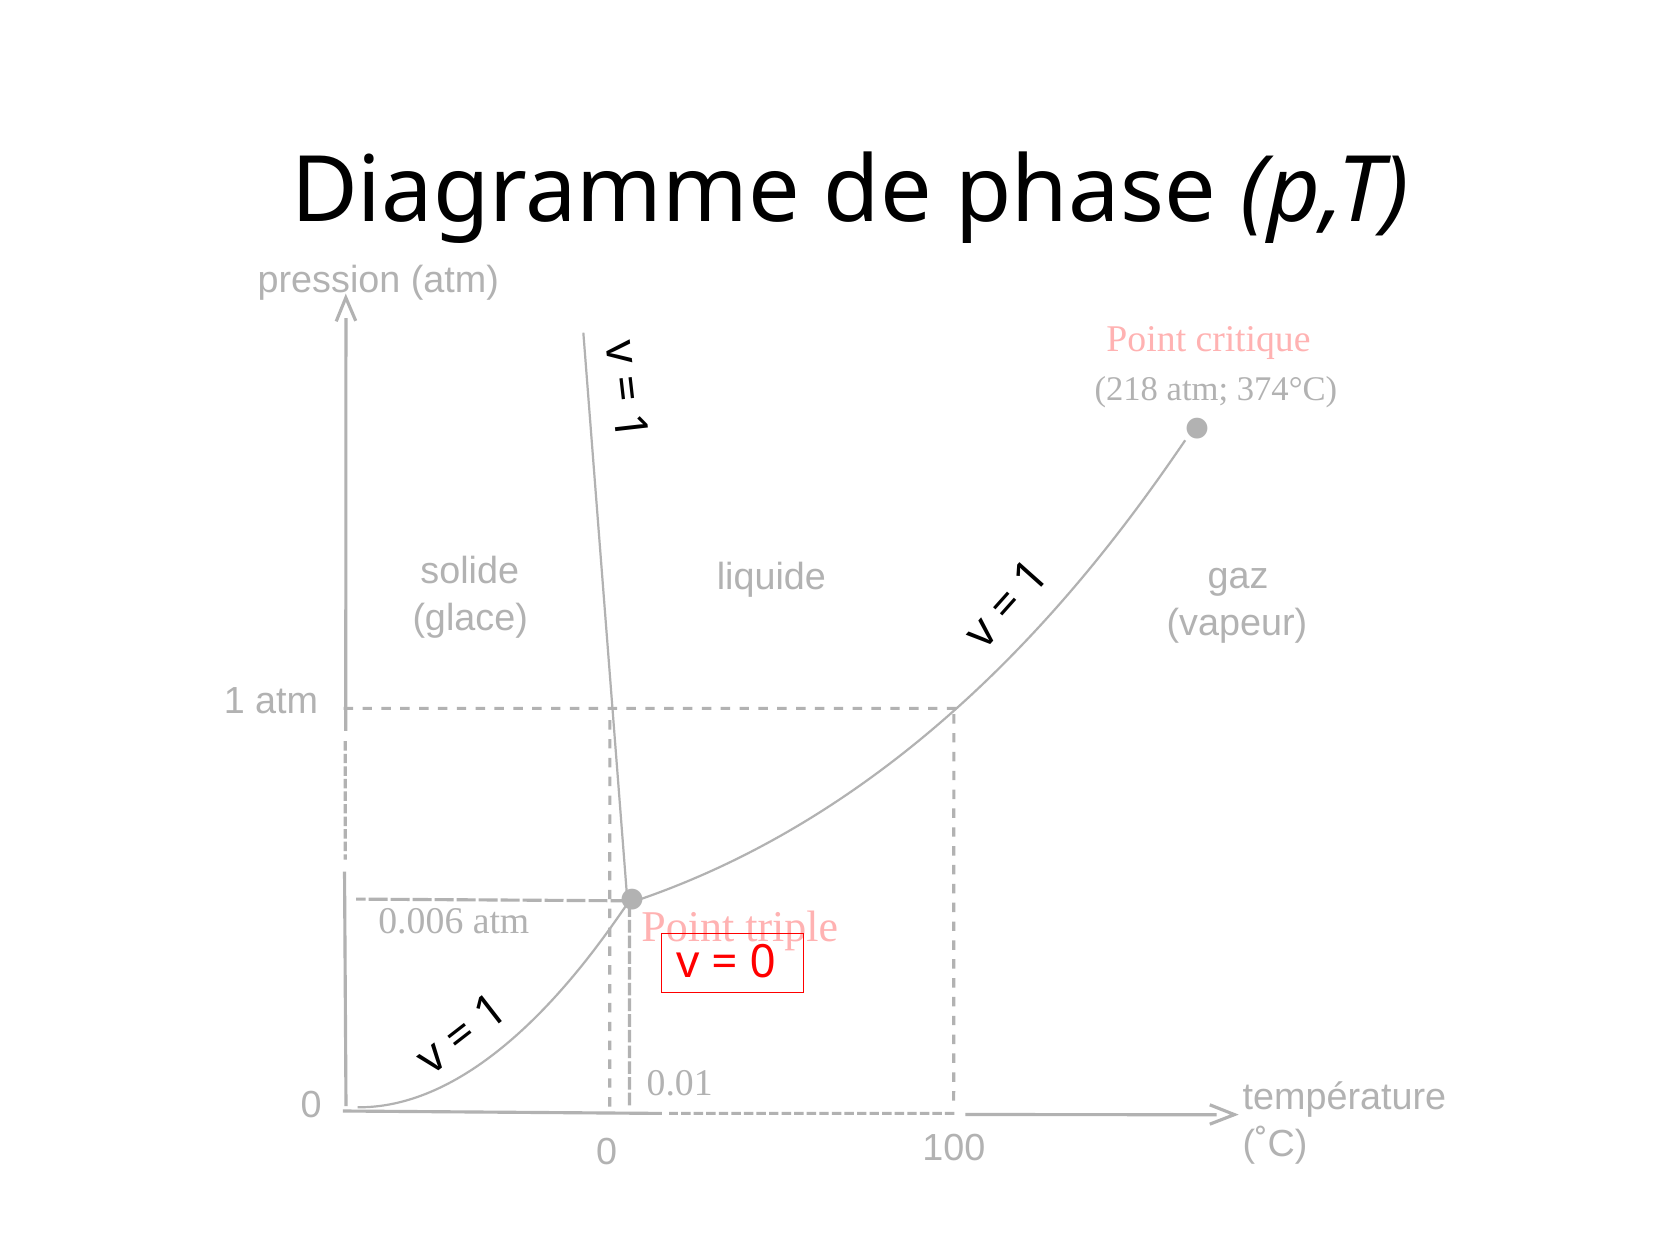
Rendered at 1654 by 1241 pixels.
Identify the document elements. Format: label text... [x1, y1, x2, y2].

title Diagramme de phase (p,T) [106, 82, 1595, 290]
text_box v = 1 [385, 903, 619, 1114]
text_box v = 0 [662, 934, 803, 992]
text_box v = 0 [661, 921, 886, 1013]
text_box v = 1 [569, 321, 686, 556]
picture [224, 248, 1453, 1182]
text_box v = 1 [933, 456, 1151, 686]
